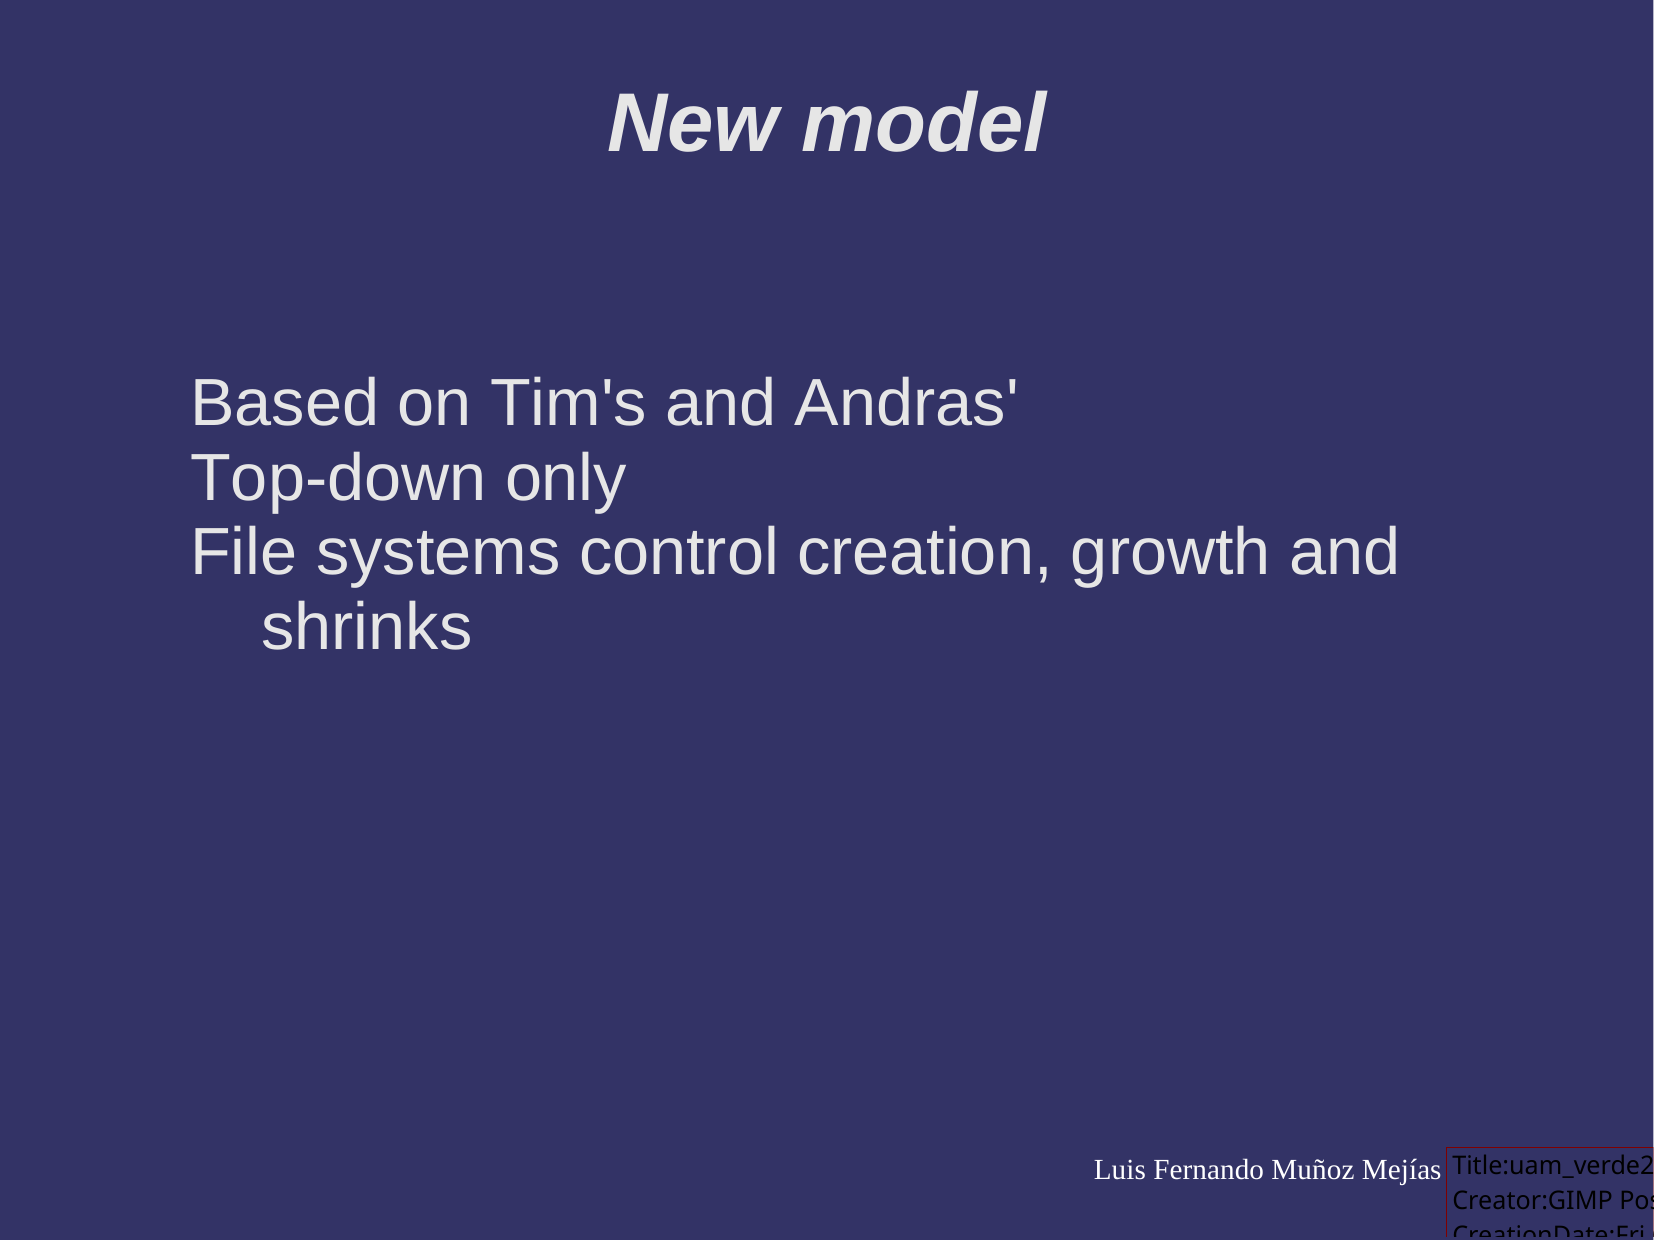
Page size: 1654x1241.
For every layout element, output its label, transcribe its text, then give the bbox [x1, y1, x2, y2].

list Based on Tim's and Andras' Top-down only File systems control creation, growth and shrinks [178, 364, 1570, 1147]
title New model [121, 19, 1534, 227]
